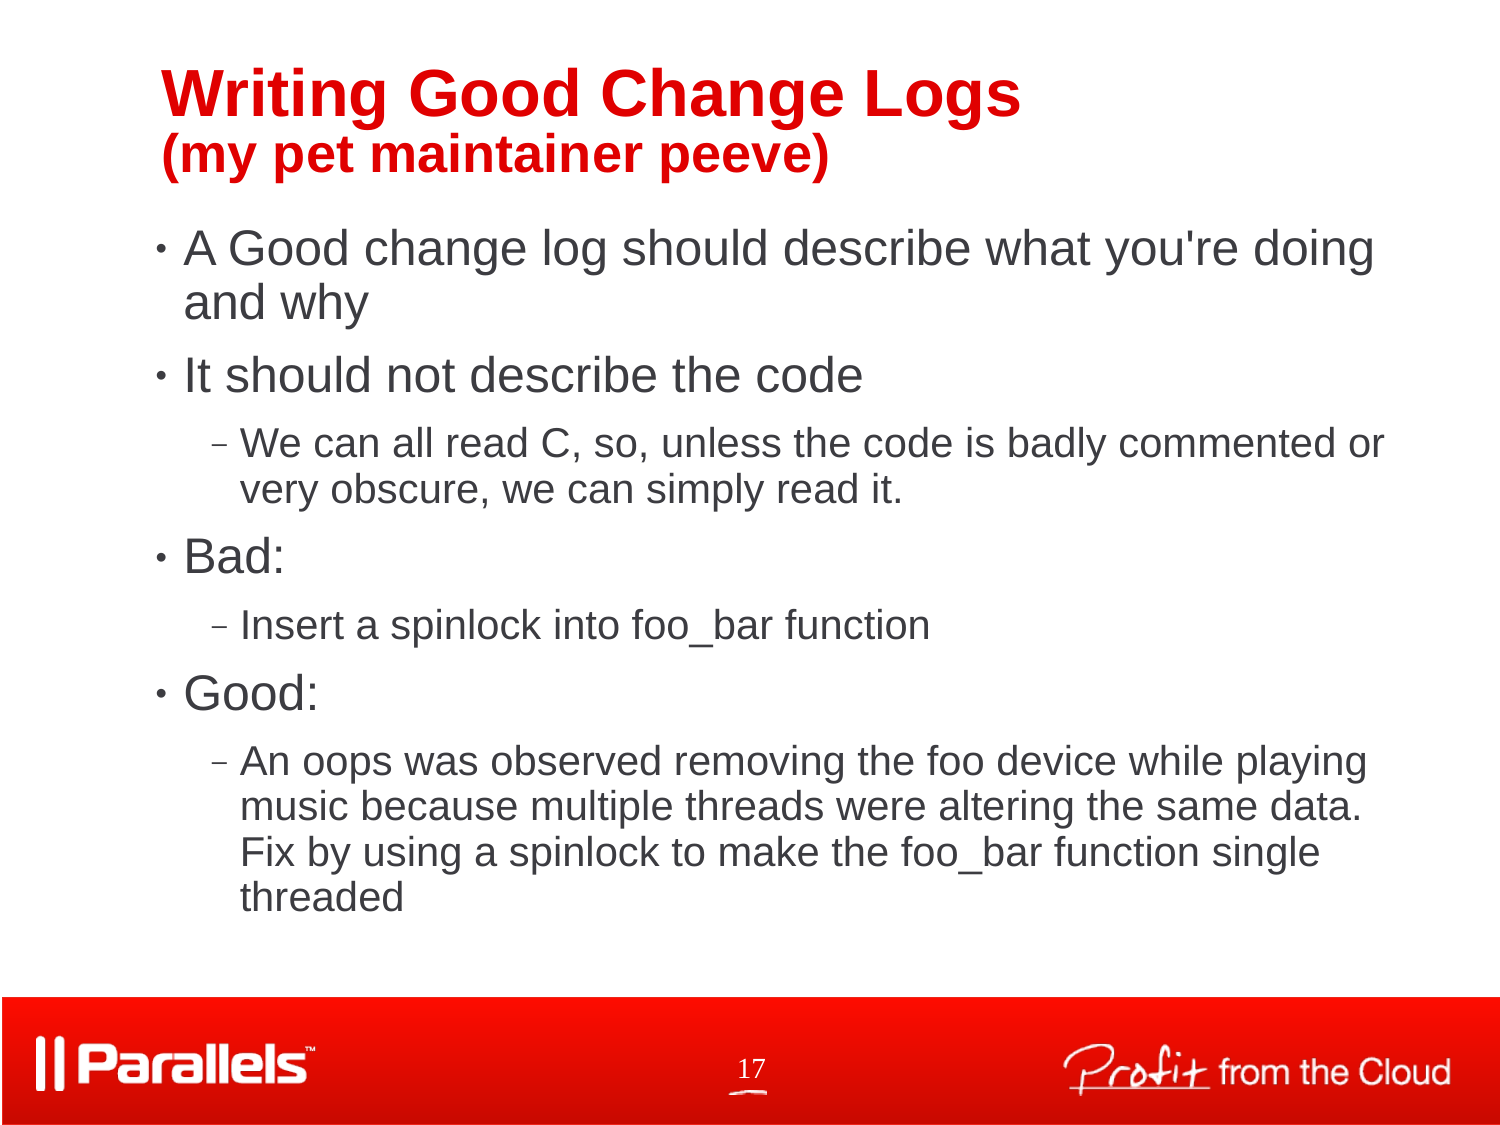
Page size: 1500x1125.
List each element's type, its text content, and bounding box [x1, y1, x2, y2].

picture [1049, 1033, 1465, 1096]
title Writing Good Change Logs (my pet maintainer peeve) [161, 41, 1383, 205]
list A Good change log should describe what you're doing and why It should not describe the code We can all read C, so, unless the code is badly commented or very obscure, we can simply read it. Bad: Insert a spinlock into foo_bar function Good: An oops was observed removing the foo device while playing music because multiple threads were altering the same data. Fix by using a spinlock to make the foo_bar function single threaded [155, 221, 1396, 968]
picture [727, 1090, 767, 1095]
picture [36, 1034, 318, 1091]
